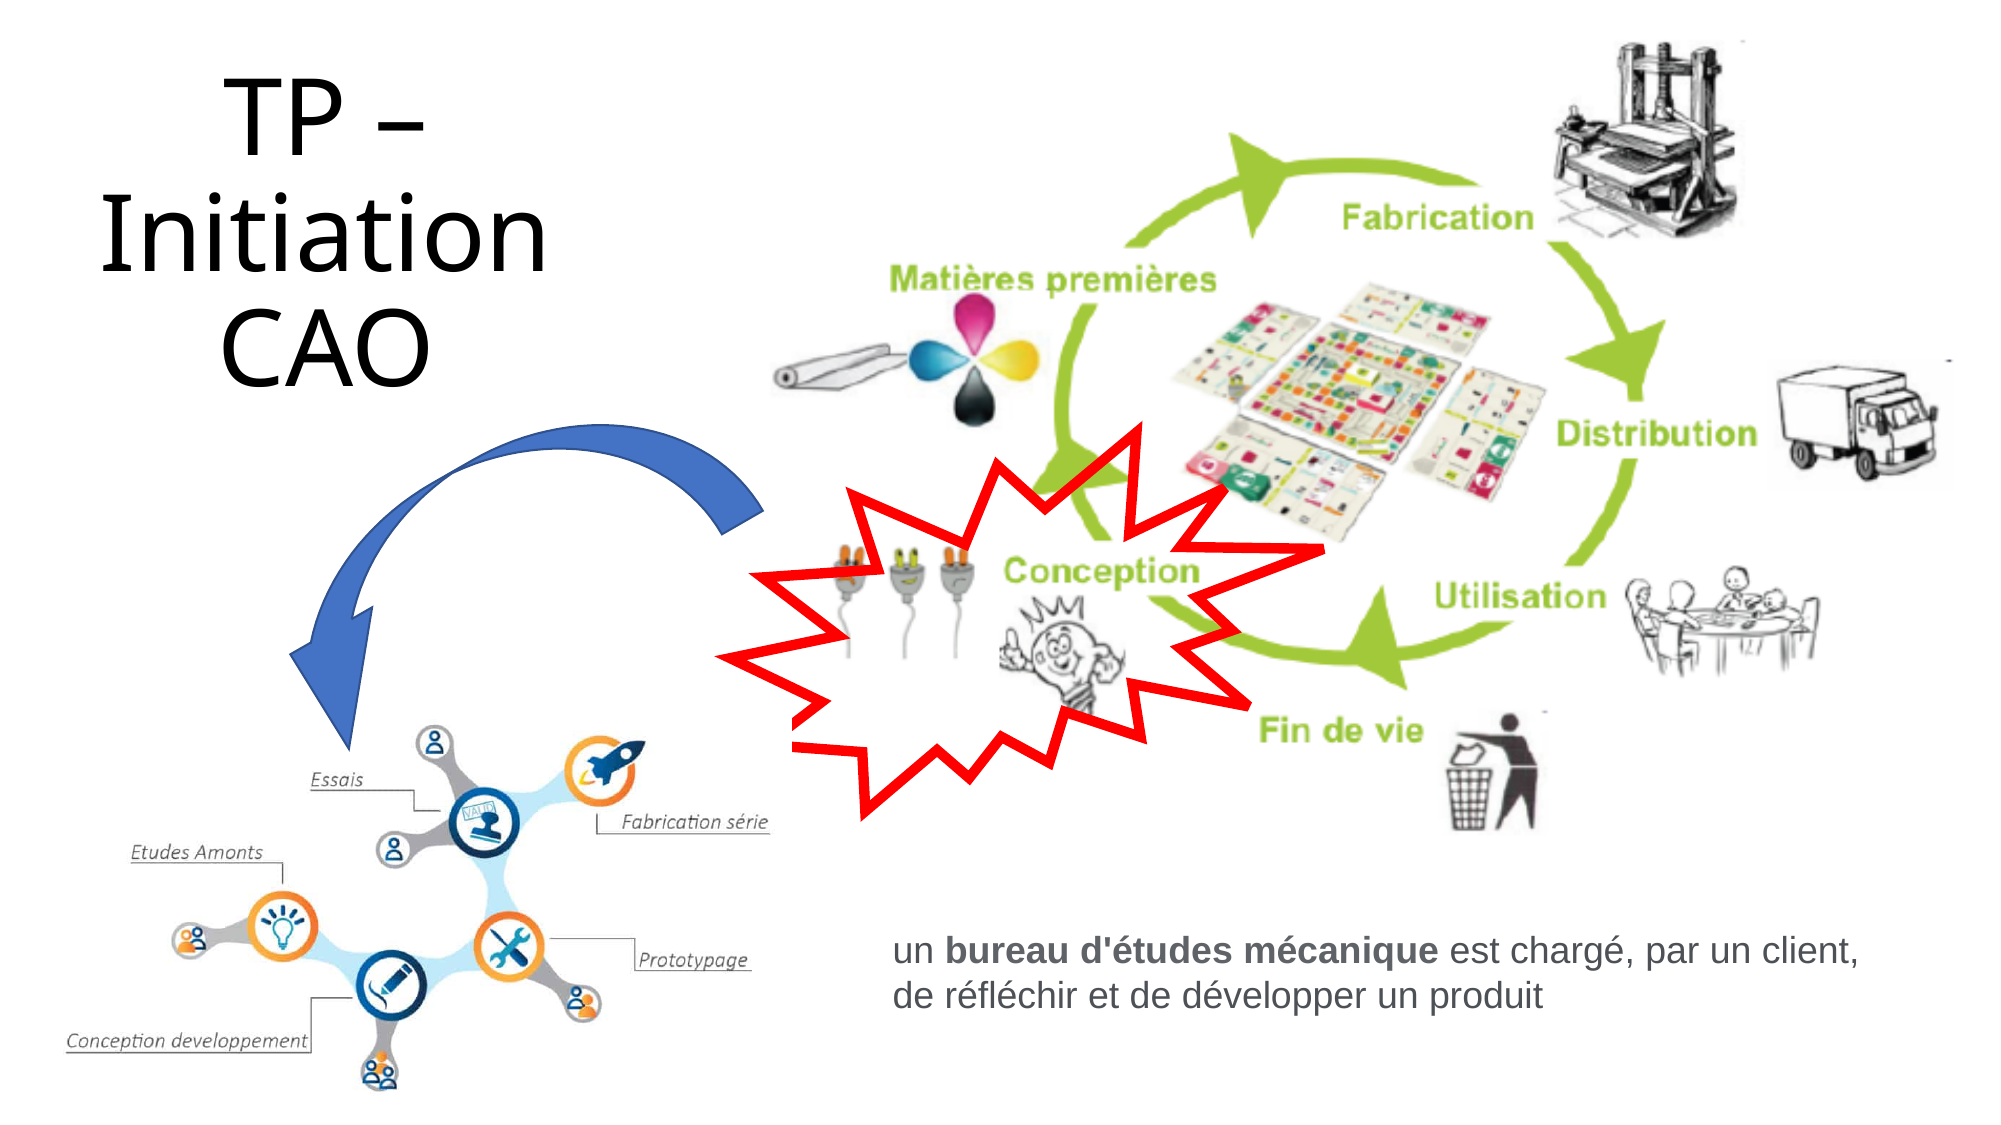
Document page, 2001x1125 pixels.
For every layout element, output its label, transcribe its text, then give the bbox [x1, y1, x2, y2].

text_box [290, 425, 763, 749]
title TP – Initiation CAO [51, 55, 601, 418]
picture [51, 5, 1964, 1107]
text_box un bureau d'études mécanique est chargé, par un client, de réfléchir et de développer un produit [877, 918, 1878, 1025]
